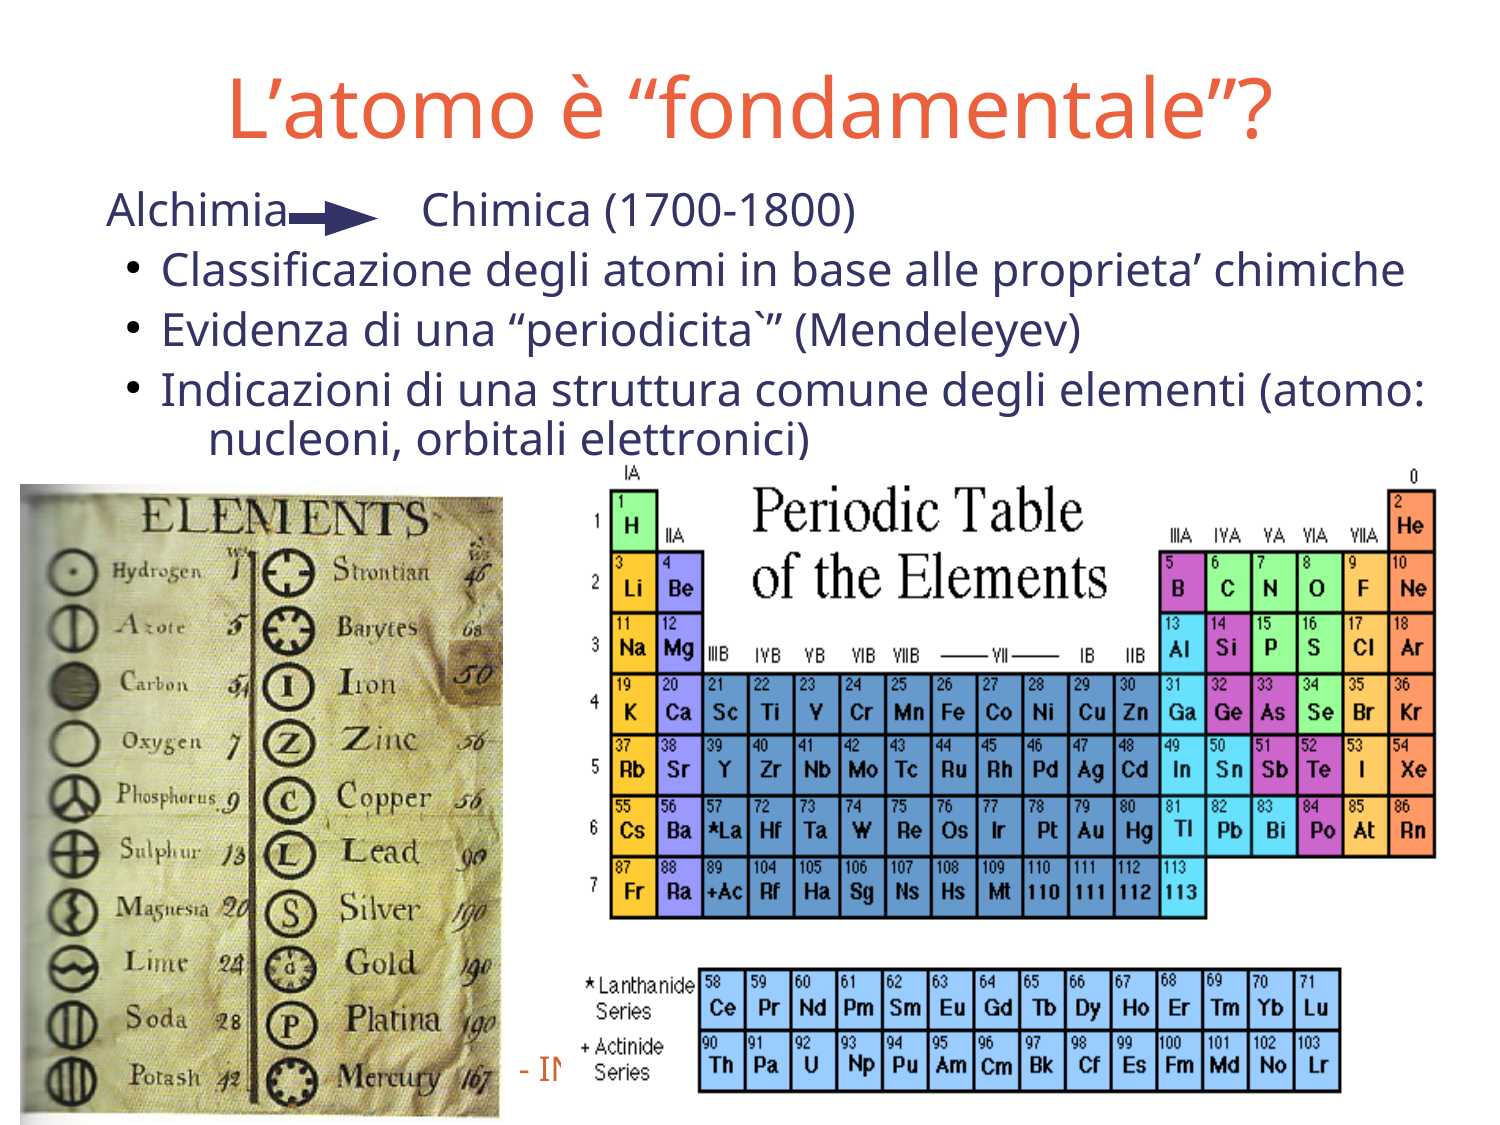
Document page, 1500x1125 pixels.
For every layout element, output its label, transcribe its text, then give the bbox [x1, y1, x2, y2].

picture [561, 460, 1500, 1125]
text_box Alchimia Chimica (1700-1800) Classificazione degli atomi in base alle proprieta’ chimiche Evidenza di una “periodicita`” (Mendeleyev) Indicazioni di una struttura comune degli elementi (atomo: nucleoni, orbitali elettronici) [0, 213, 1477, 442]
title L’atomo è “fondamentale”? [0, 0, 1500, 213]
picture [20, 484, 503, 1125]
